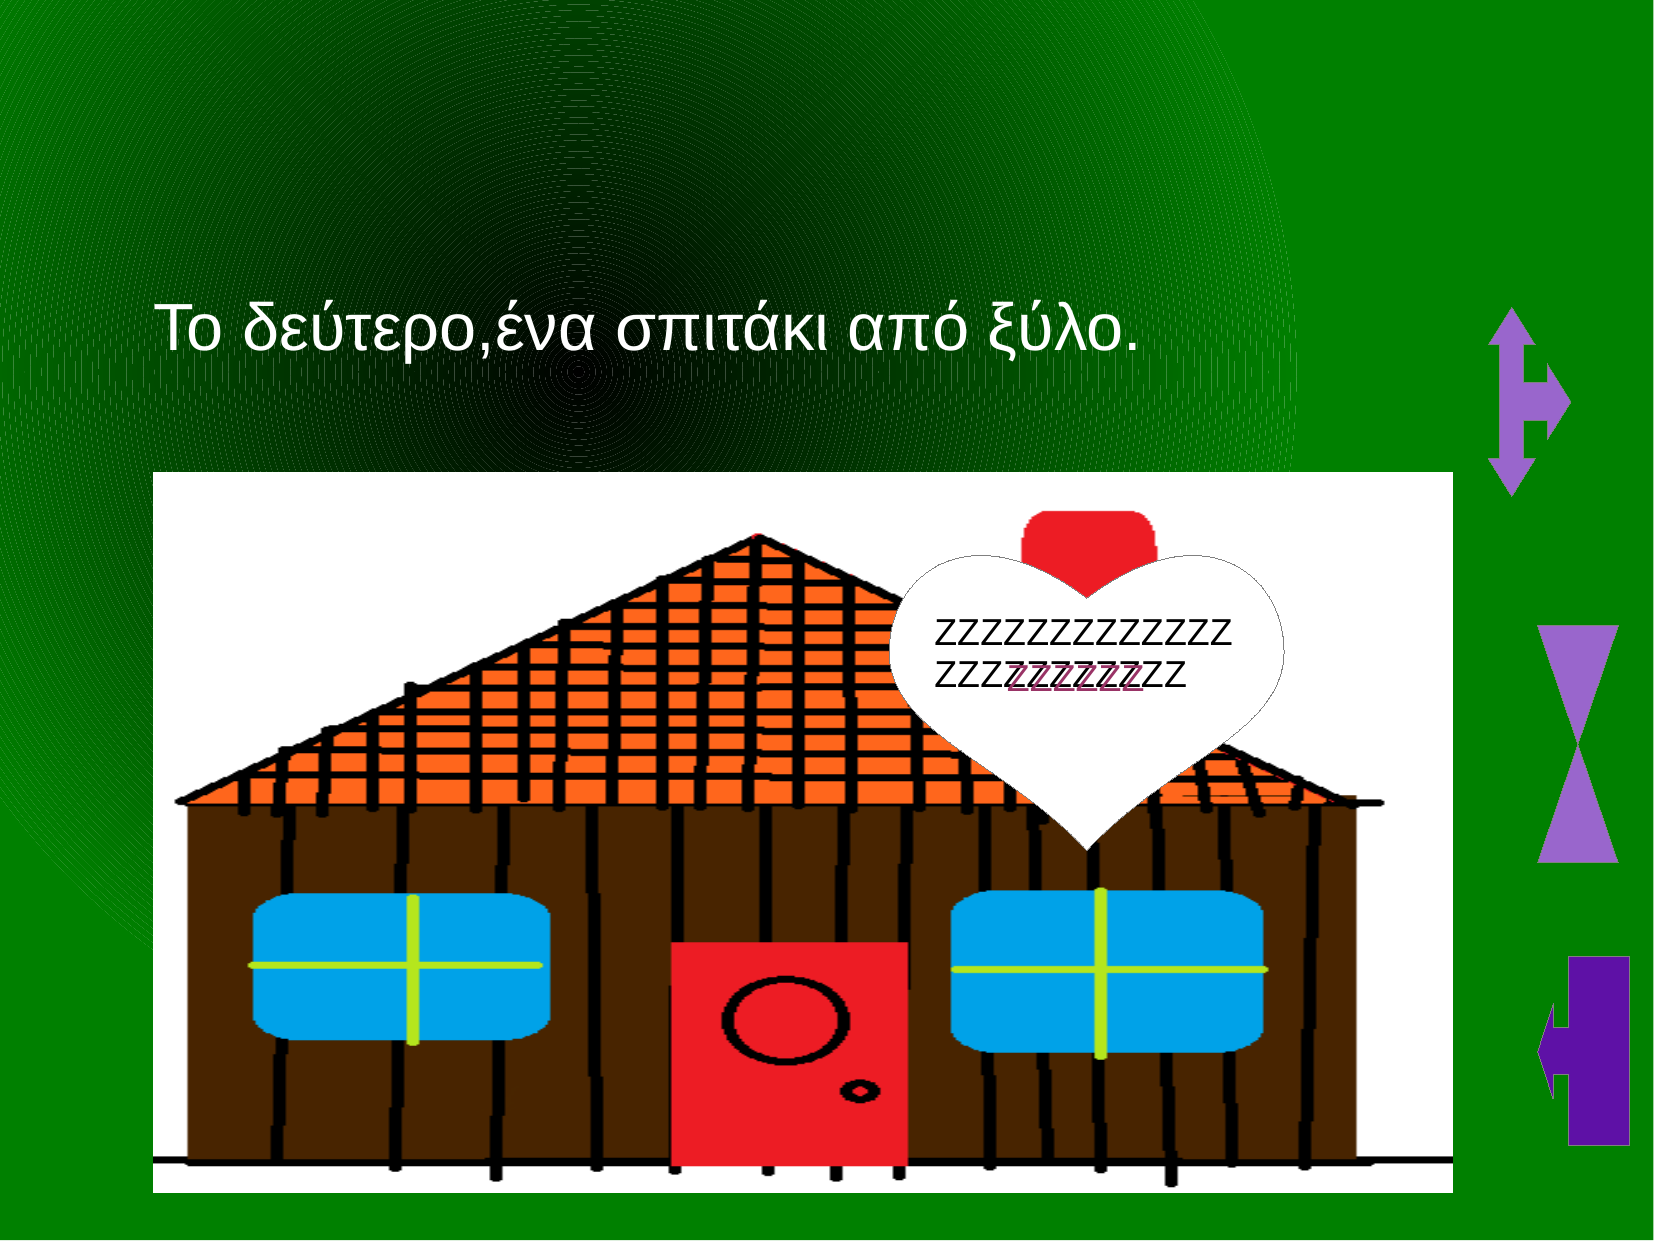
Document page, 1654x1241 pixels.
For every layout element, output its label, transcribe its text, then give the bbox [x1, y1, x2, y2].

text_box ΖΖΖΖΖΖ [992, 649, 1160, 707]
text_box [1537, 956, 1630, 1146]
text_box ΖΖΖΖΖΖΖΖΖΖΖΖΖ ΖΖΖΖΖΖΖΖΖΖΖ [889, 555, 1285, 851]
list Το δεύτερο,ένα σπιτάκι από ξύλο. [82, 290, 1538, 1010]
picture [153, 472, 1453, 1193]
text_box [1537, 625, 1619, 863]
text_box [1488, 307, 1571, 497]
